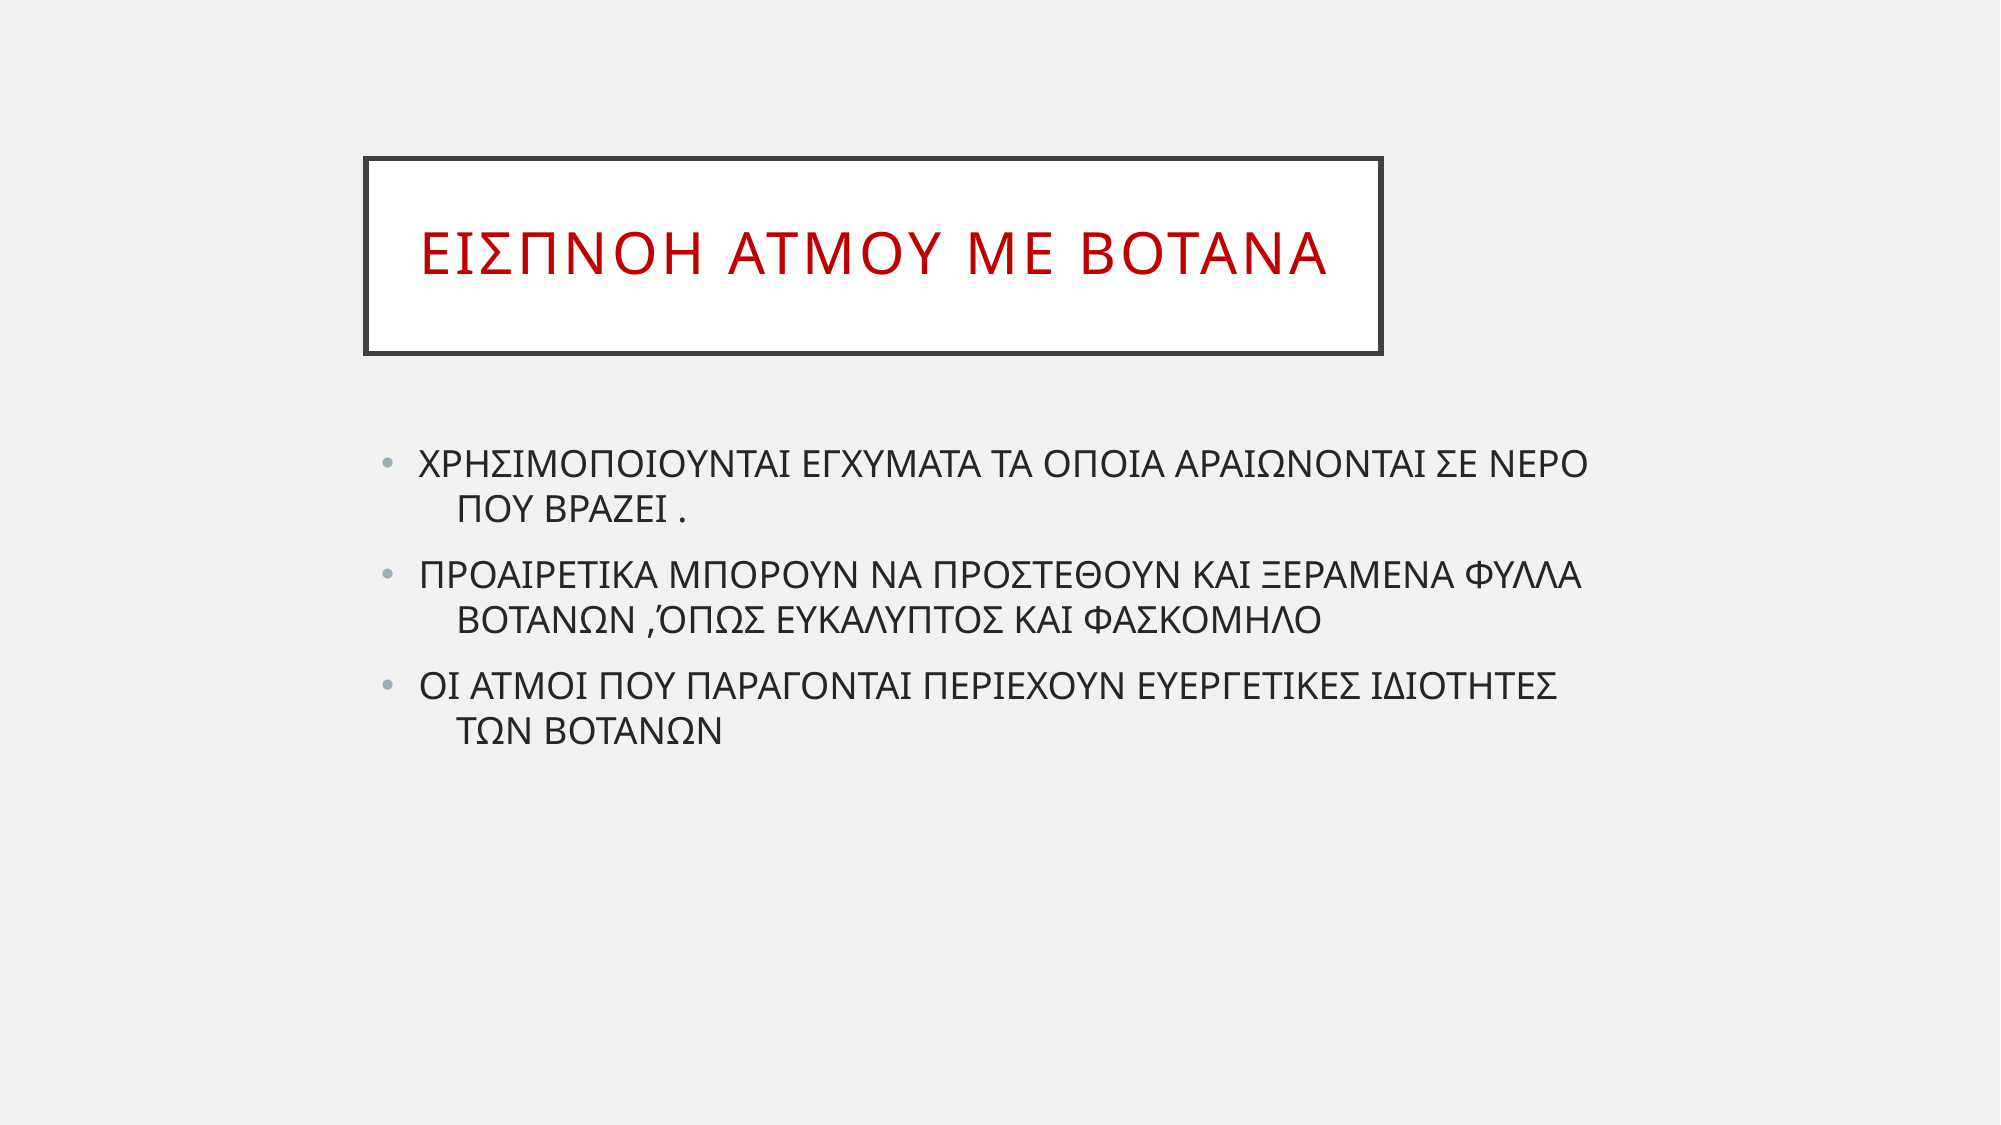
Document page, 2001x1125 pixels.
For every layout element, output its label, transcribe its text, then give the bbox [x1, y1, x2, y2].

list ΧΡΗΣΙΜΟΠΟΙΟΥΝΤΑΙ ΕΓΧΥΜΑΤΑ ΤΑ ΟΠΟΙΑ ΑΡΑΙΩΝΟΝΤΑΙ ΣΕ ΝΕΡΟ ΠΟΥ ΒΡΑΖΕΙ . ΠΡΟΑΙΡΕΤΙΚΑ ΜΠΟΡΟΥΝ ΝΑ ΠΡΟΣΤΕΘΟΥΝ ΚΑΙ ΞΕΡΑΜΕΝΑ ΦΥΛΛΑ ΒΟΤΑΝΩΝ ,ΌΠΩΣ ΕΥΚΑΛΥΠΤΟΣ ΚΑΙ ΦΑΣΚΟΜΗΛΟ ΟΙ ΑΤΜΟΙ ΠΟΥ ΠΑΡΑΓΟΝΤΑΙ ΠΕΡΙΕΧΟΥΝ ΕΥΕΡΓΕΤΙΚΕΣ ΙΔΙΟΤΗΤΕΣ ΤΩΝ ΒΟΤΑΝΩΝ [366, 432, 1634, 803]
title ΕΙΣΠΝΟΗ ΑΤΜΟΥ ΜΕ ΒΟΤΑΝΑ [366, 158, 1382, 354]
